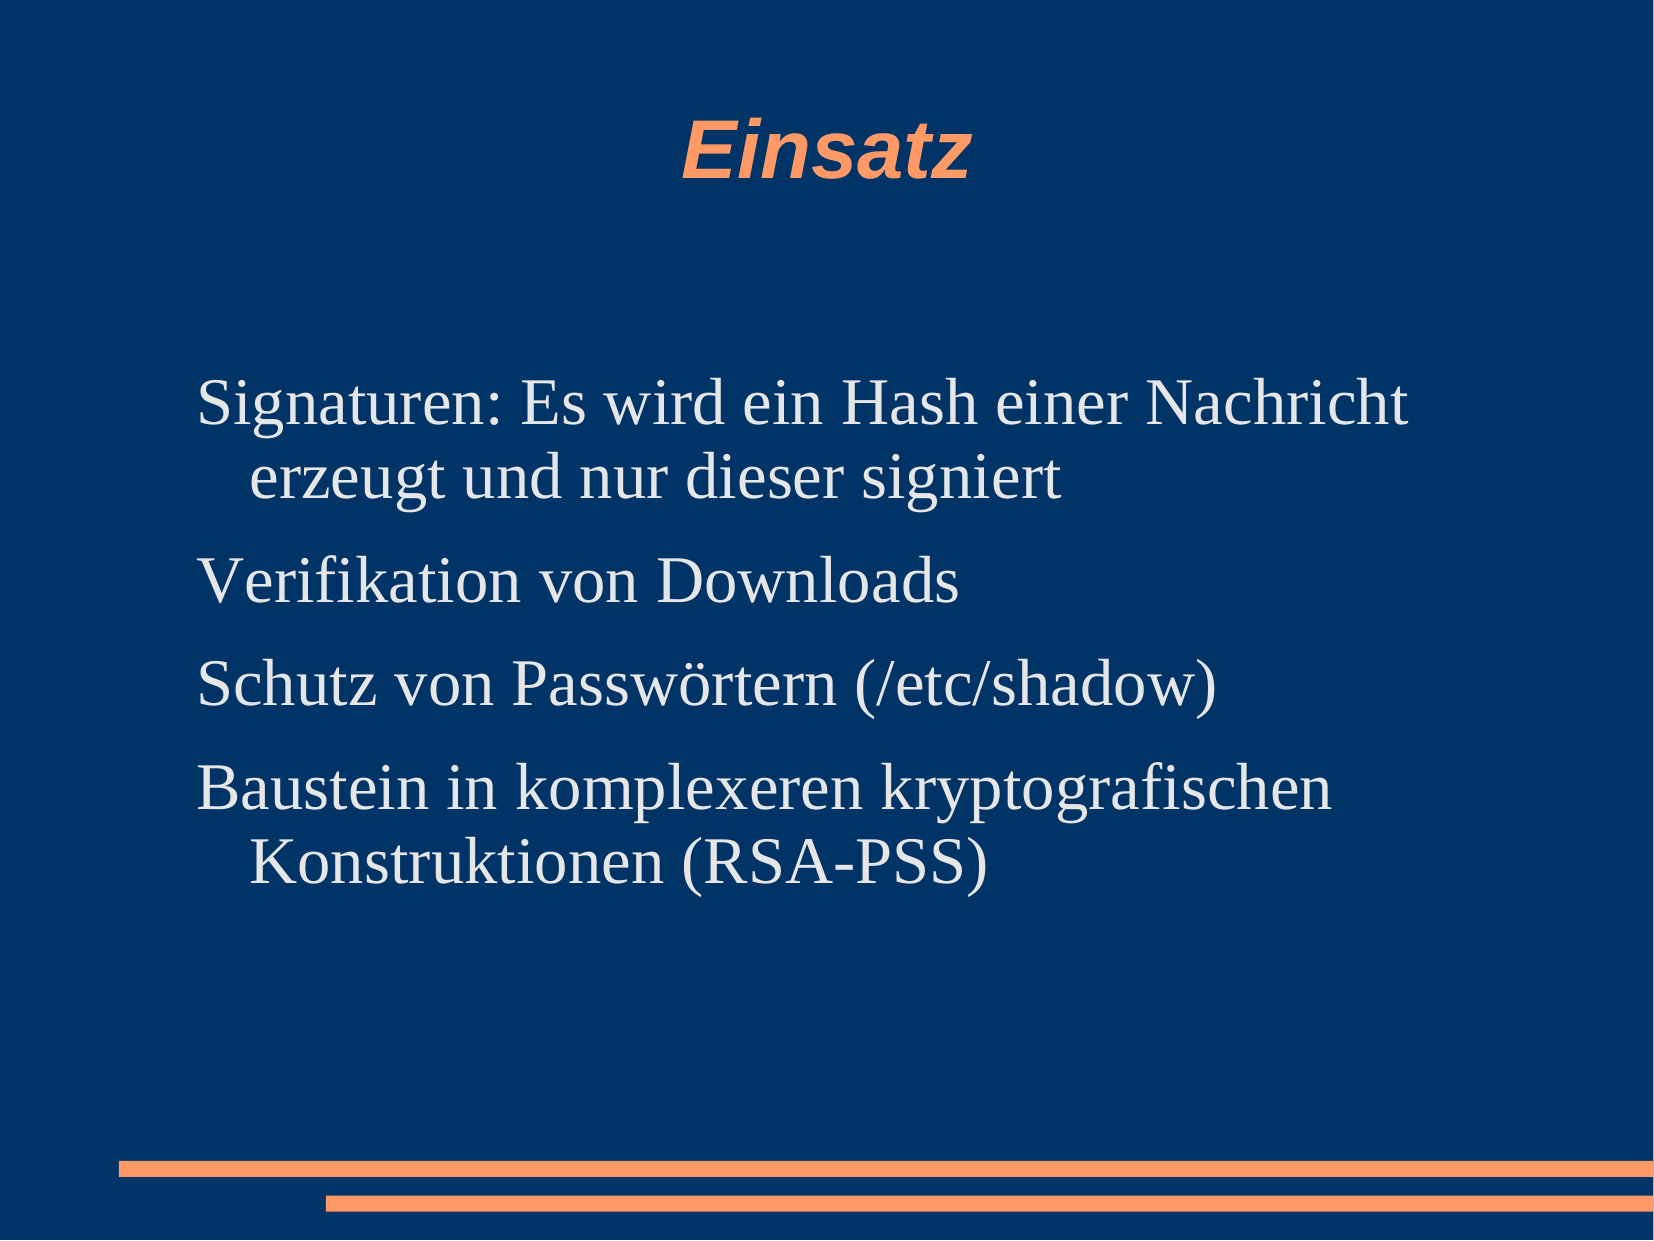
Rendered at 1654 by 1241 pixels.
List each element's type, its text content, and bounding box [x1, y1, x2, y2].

list Signaturen: Es wird ein Hash einer Nachricht erzeugt und nur dieser signiert Verifikation von Downloads Schutz von Passwörtern (/etc/shadow) Baustein in komplexeren kryptografischen Konstruktionen (RSA-PSS) [178, 364, 1570, 1147]
title Einsatz [121, 46, 1534, 254]
